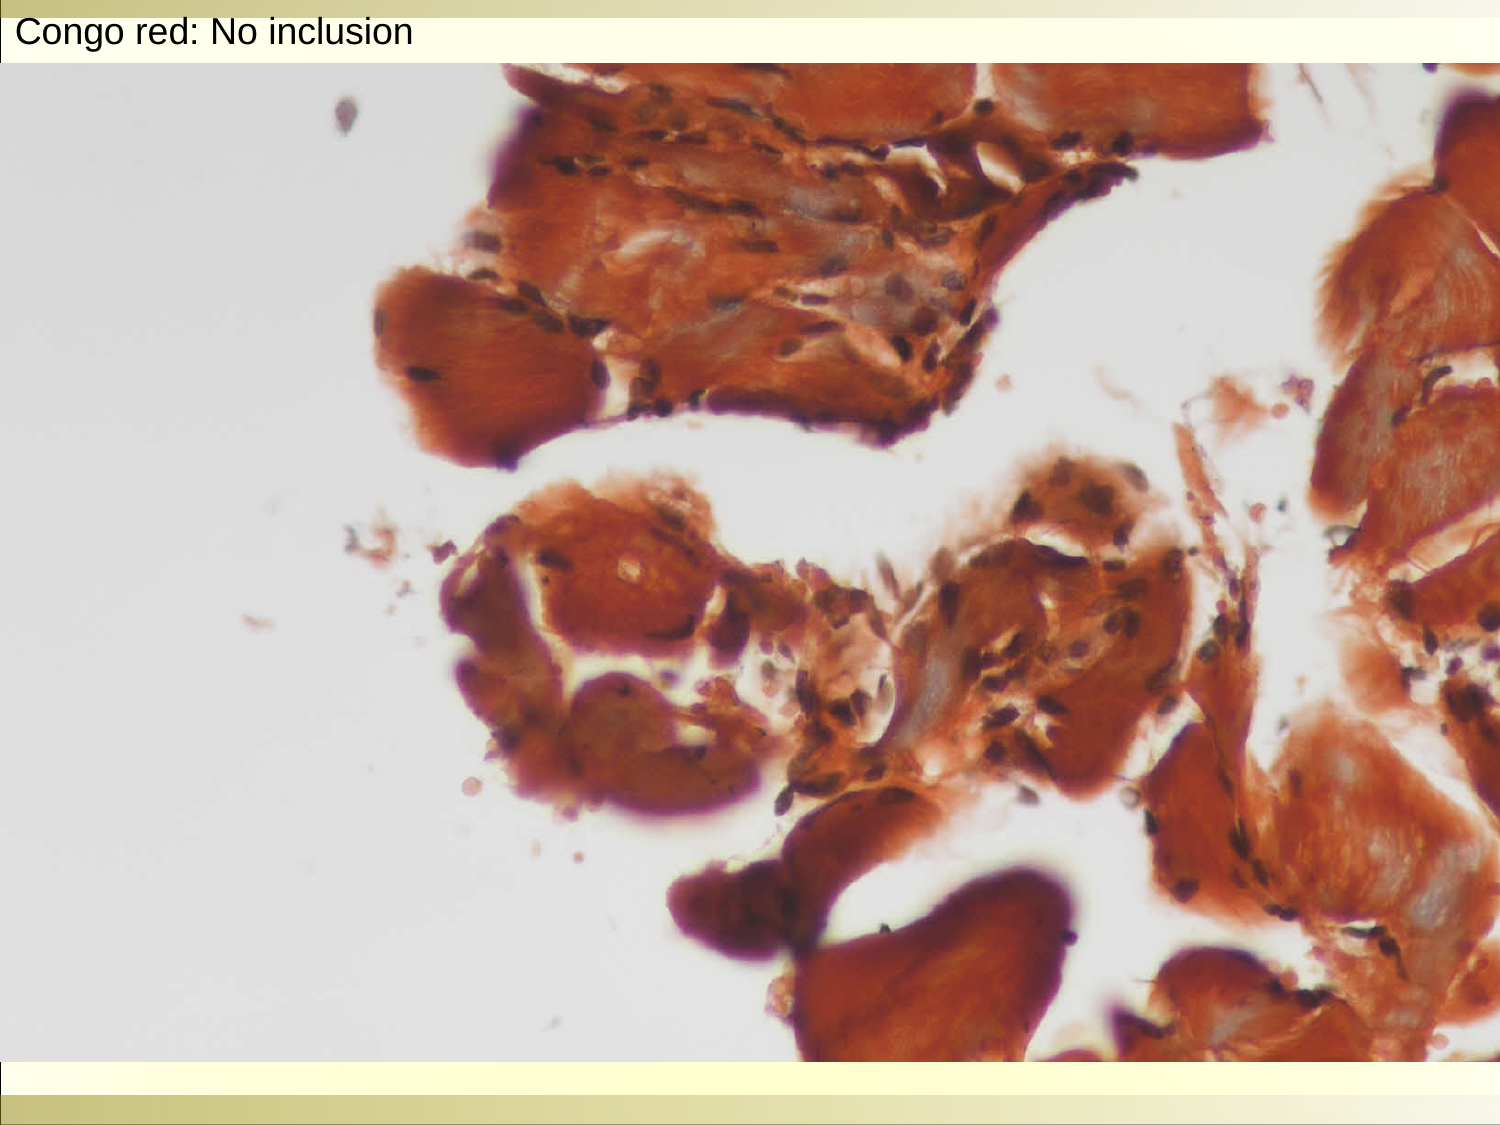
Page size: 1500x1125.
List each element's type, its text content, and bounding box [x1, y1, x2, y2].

picture [0, 60, 1500, 1095]
text_box Congo red: No inclusion [0, 0, 1500, 60]
